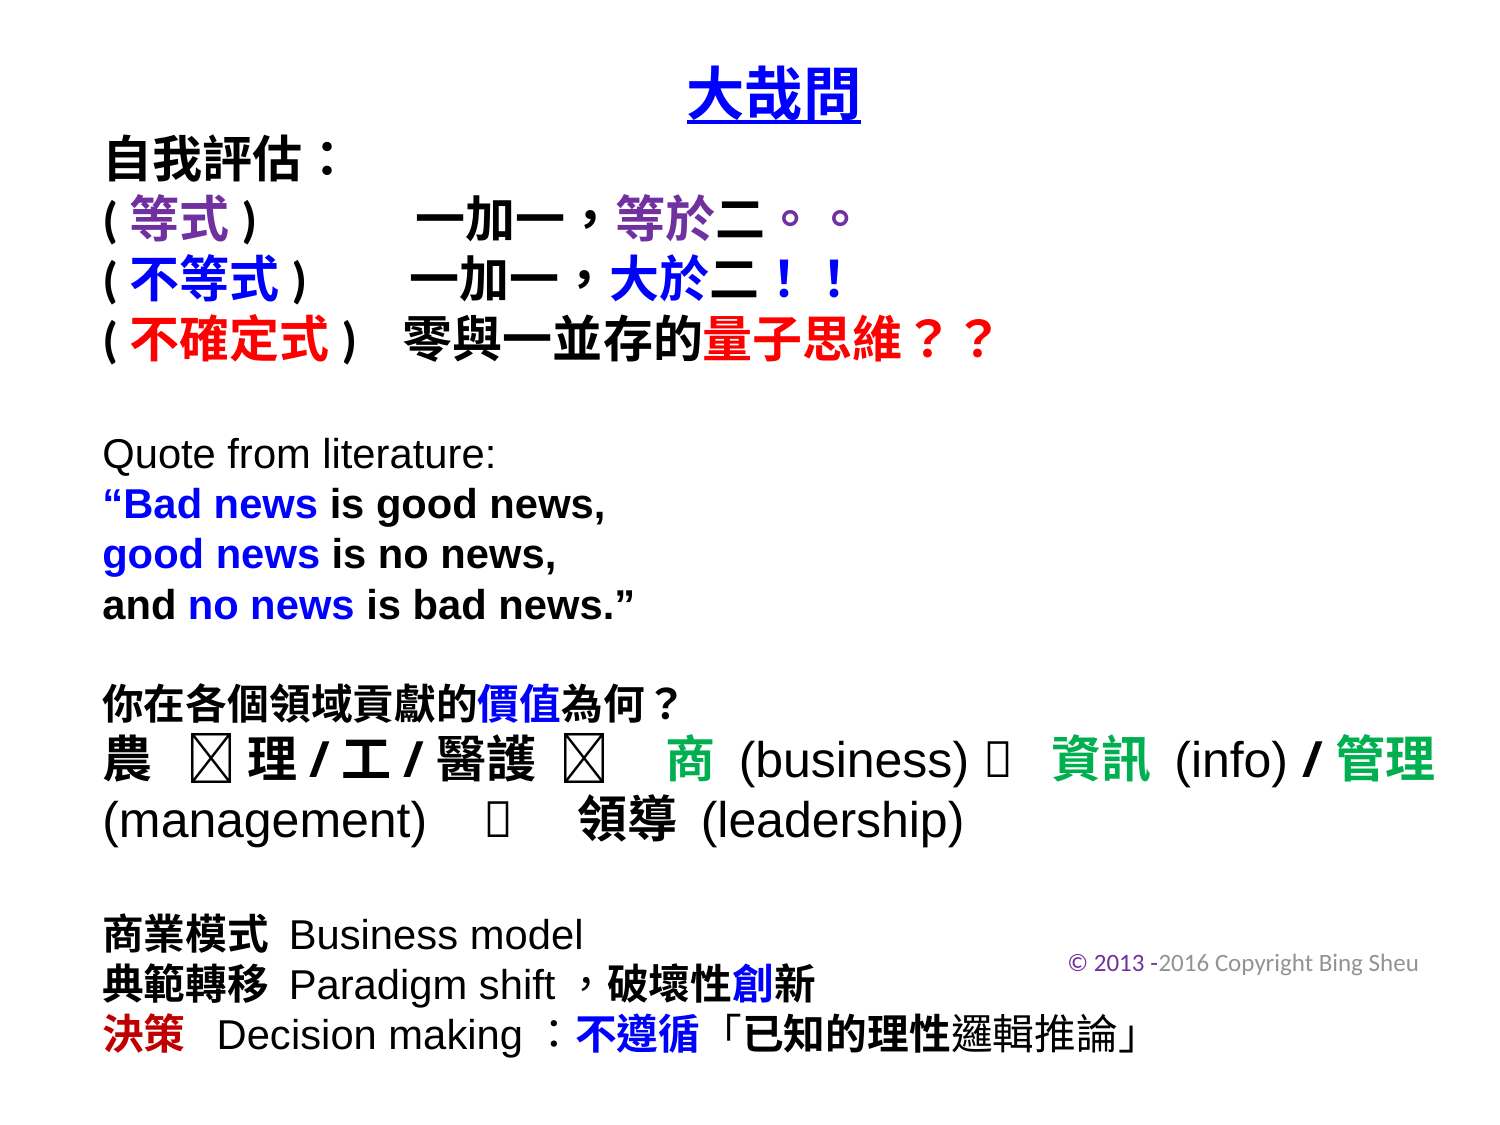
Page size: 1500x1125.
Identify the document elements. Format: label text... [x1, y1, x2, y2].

footer © 2013 -2016 Copyright Bing Sheu [1025, 937, 1463, 985]
text_box 大哉問 自我評估： (等式) 一加一，等於二。。 (不等式) 一加一，大於二！！ (不確定式) 零與一並存的量子思維？？ Quote from literature: “Bad news is good news, good news is no news, and no news is bad news.” 你在各個領域貢獻的價值為何？ 農  理/工/醫護  商 (business)  資訊 (info) /管理 (management)  領導 (leadership) 商業模式 Business model 典範轉移 Paradigm shift，破壞性創新 決策 Decision making：不遵循「已知的理性邏輯推論」 [87, 49, 1461, 1065]
